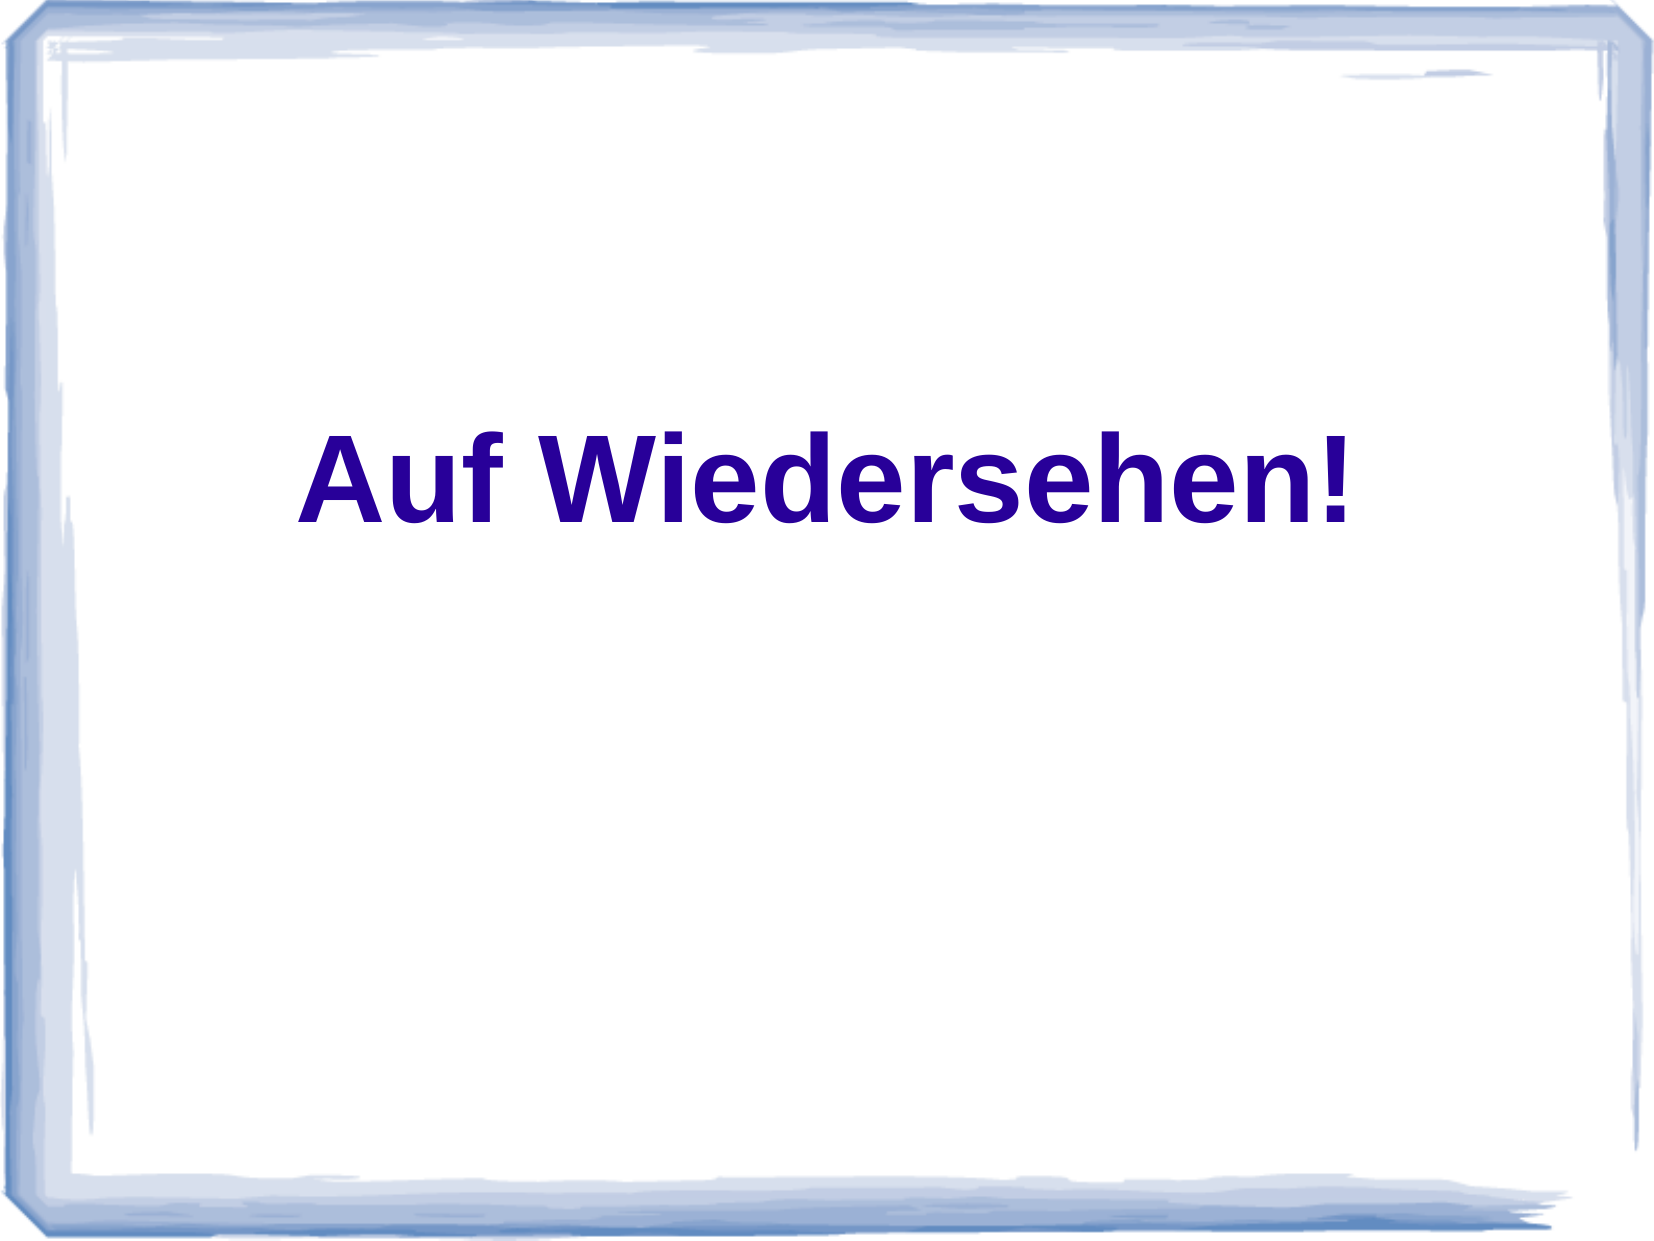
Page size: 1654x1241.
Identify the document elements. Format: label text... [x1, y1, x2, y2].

subtitle Auf Wiedersehen! [82, 49, 1571, 1004]
